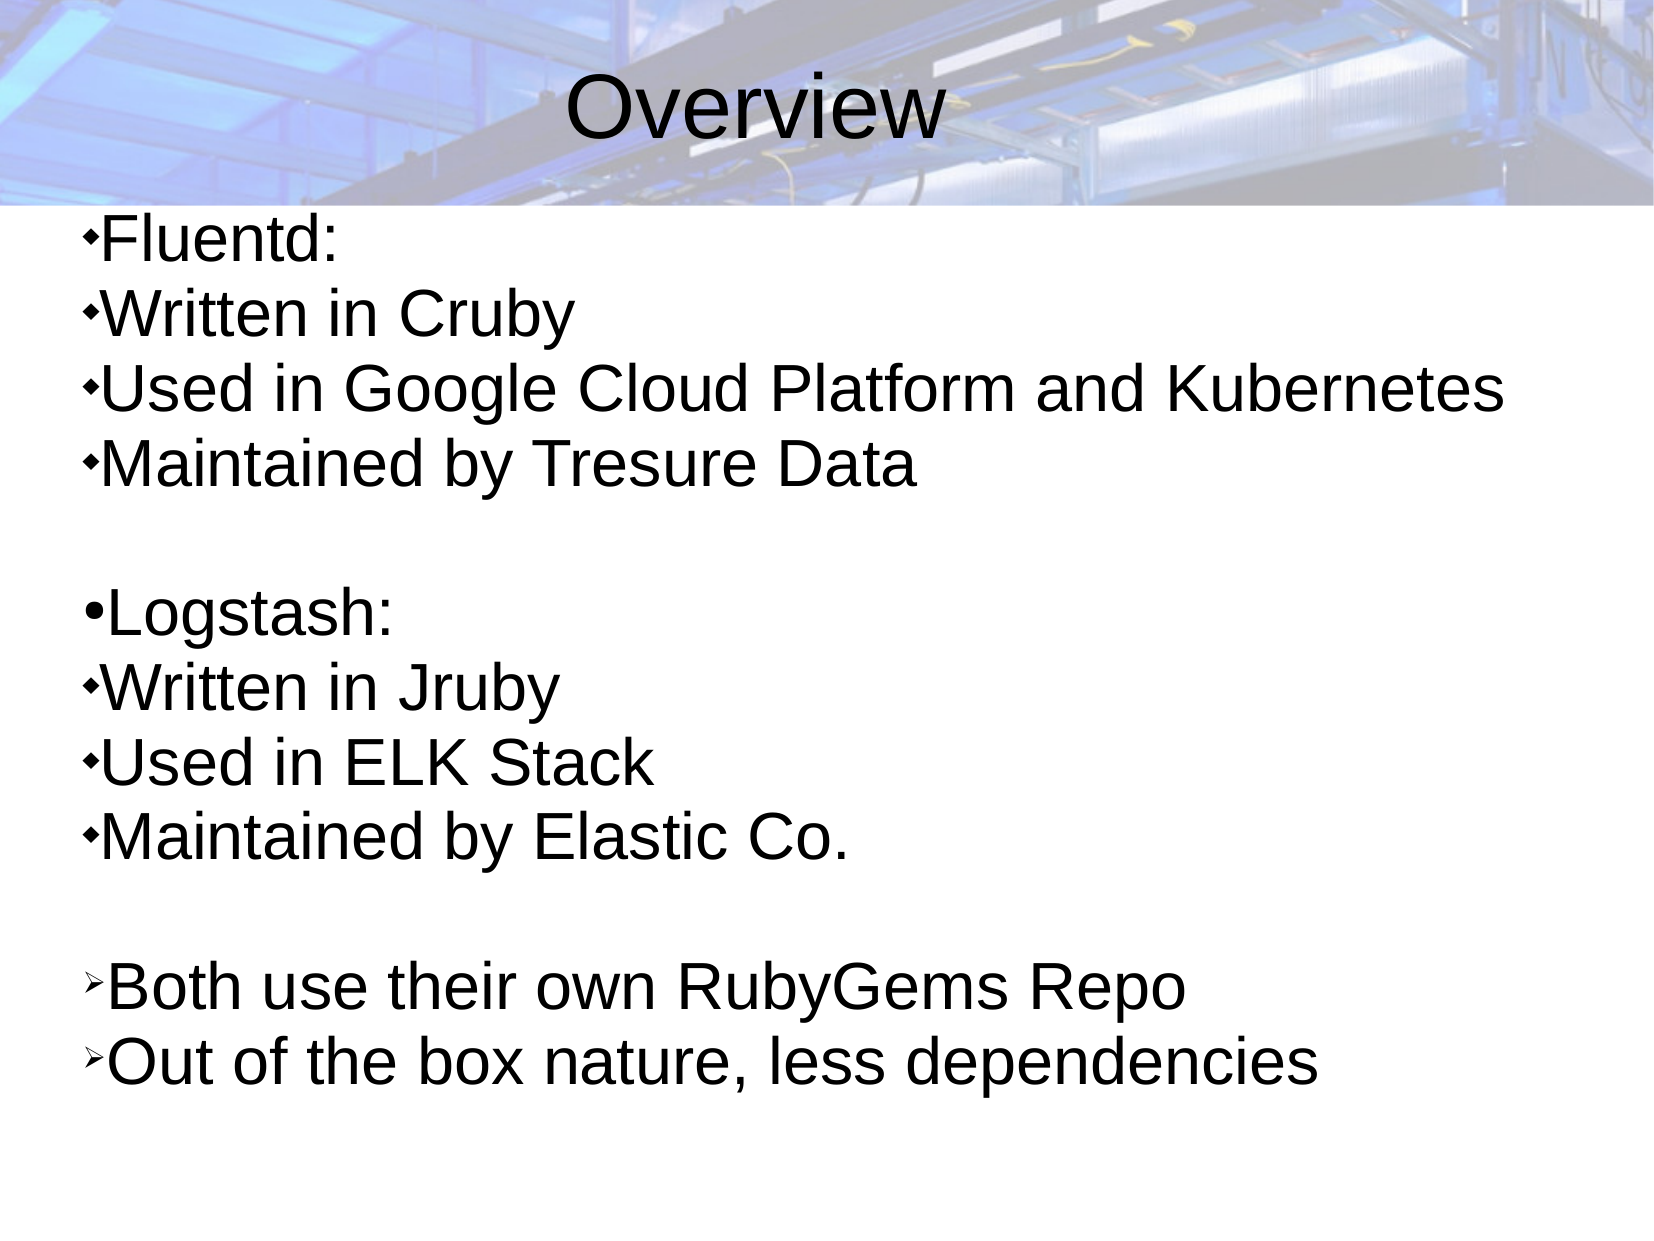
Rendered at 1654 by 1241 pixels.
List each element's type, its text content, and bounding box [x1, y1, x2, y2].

title Overview [11, 2, 1501, 211]
picture [0, 0, 1654, 1241]
subtitle Fluentd: Written in Cruby Used in Google Cloud Platform and Kubernetes Maintained by Tresure Data Logstash: Written in Jruby Used in ELK Stack Maintained by Elastic Co. Both use their own RubyGems Repo Out of the box nature, less dependencies [82, 201, 1538, 1099]
